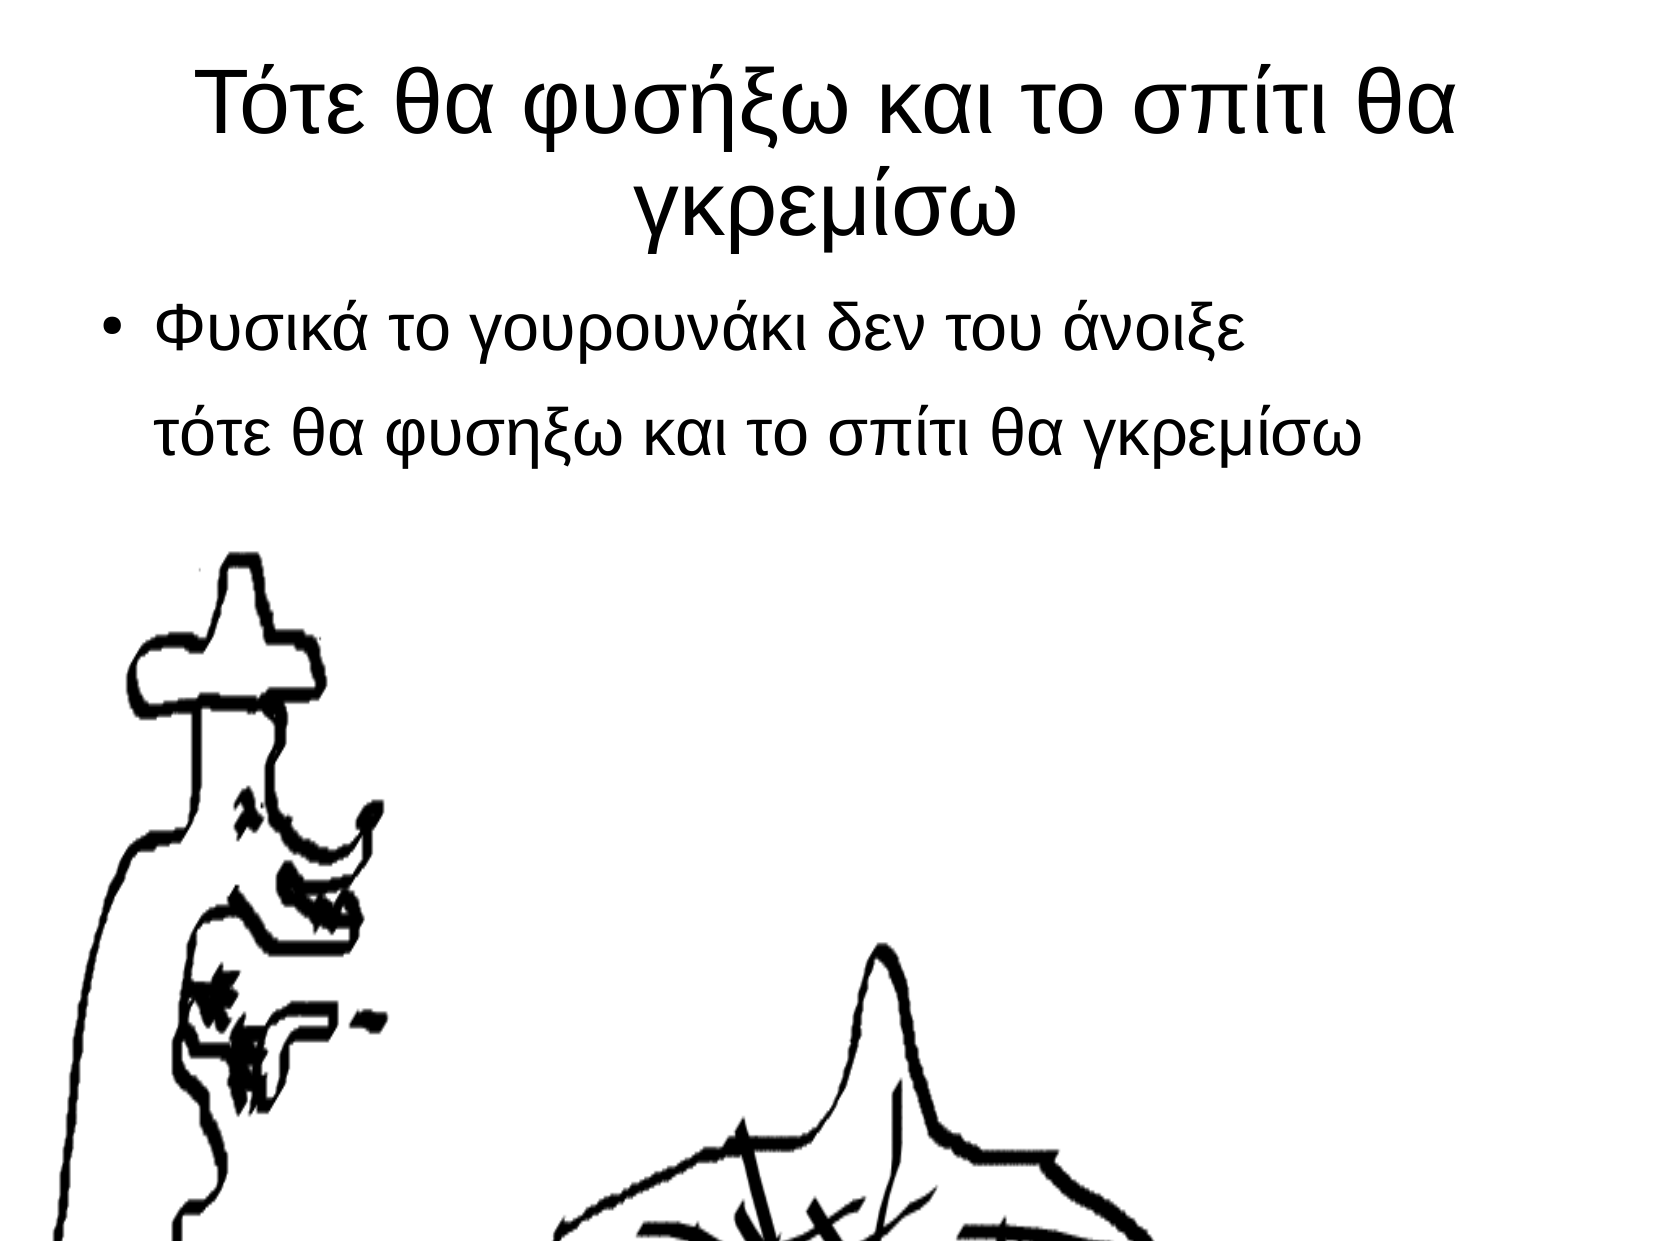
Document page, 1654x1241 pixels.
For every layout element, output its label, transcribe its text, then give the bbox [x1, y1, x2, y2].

title Τότε θα φυσήξω και το σπίτι θα γκρεμίσω [82, 49, 1571, 257]
picture [0, 484, 1654, 1241]
list Φυσικά το γουρουνάκι δεν του άνοιξε τότε θα φυσηξω και το σπίτι θα γκρεμίσω [82, 290, 1538, 484]
